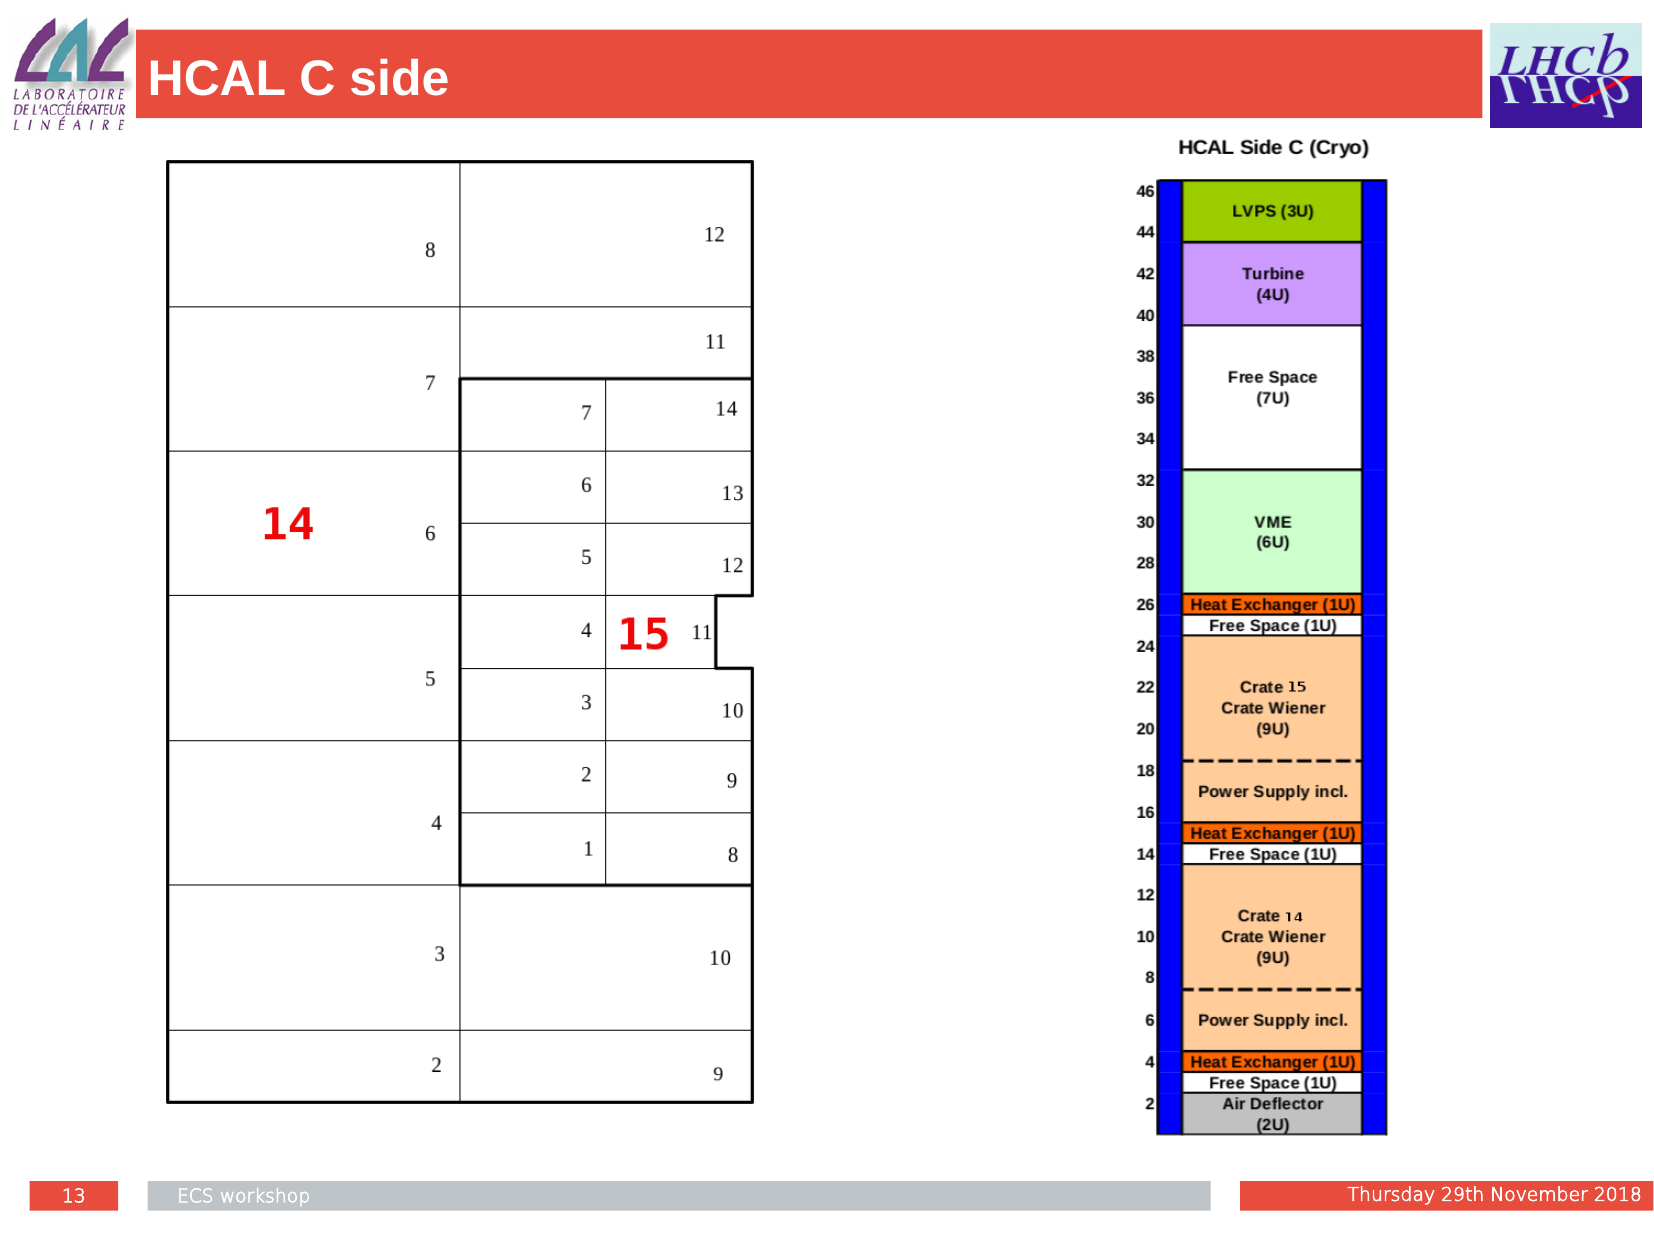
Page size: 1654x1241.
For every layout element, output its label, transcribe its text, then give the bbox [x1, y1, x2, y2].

picture [12, 15, 136, 130]
picture [165, 159, 756, 1105]
picture [1121, 132, 1442, 1150]
picture [1490, 23, 1642, 128]
title HCAL C side [147, 29, 1483, 107]
